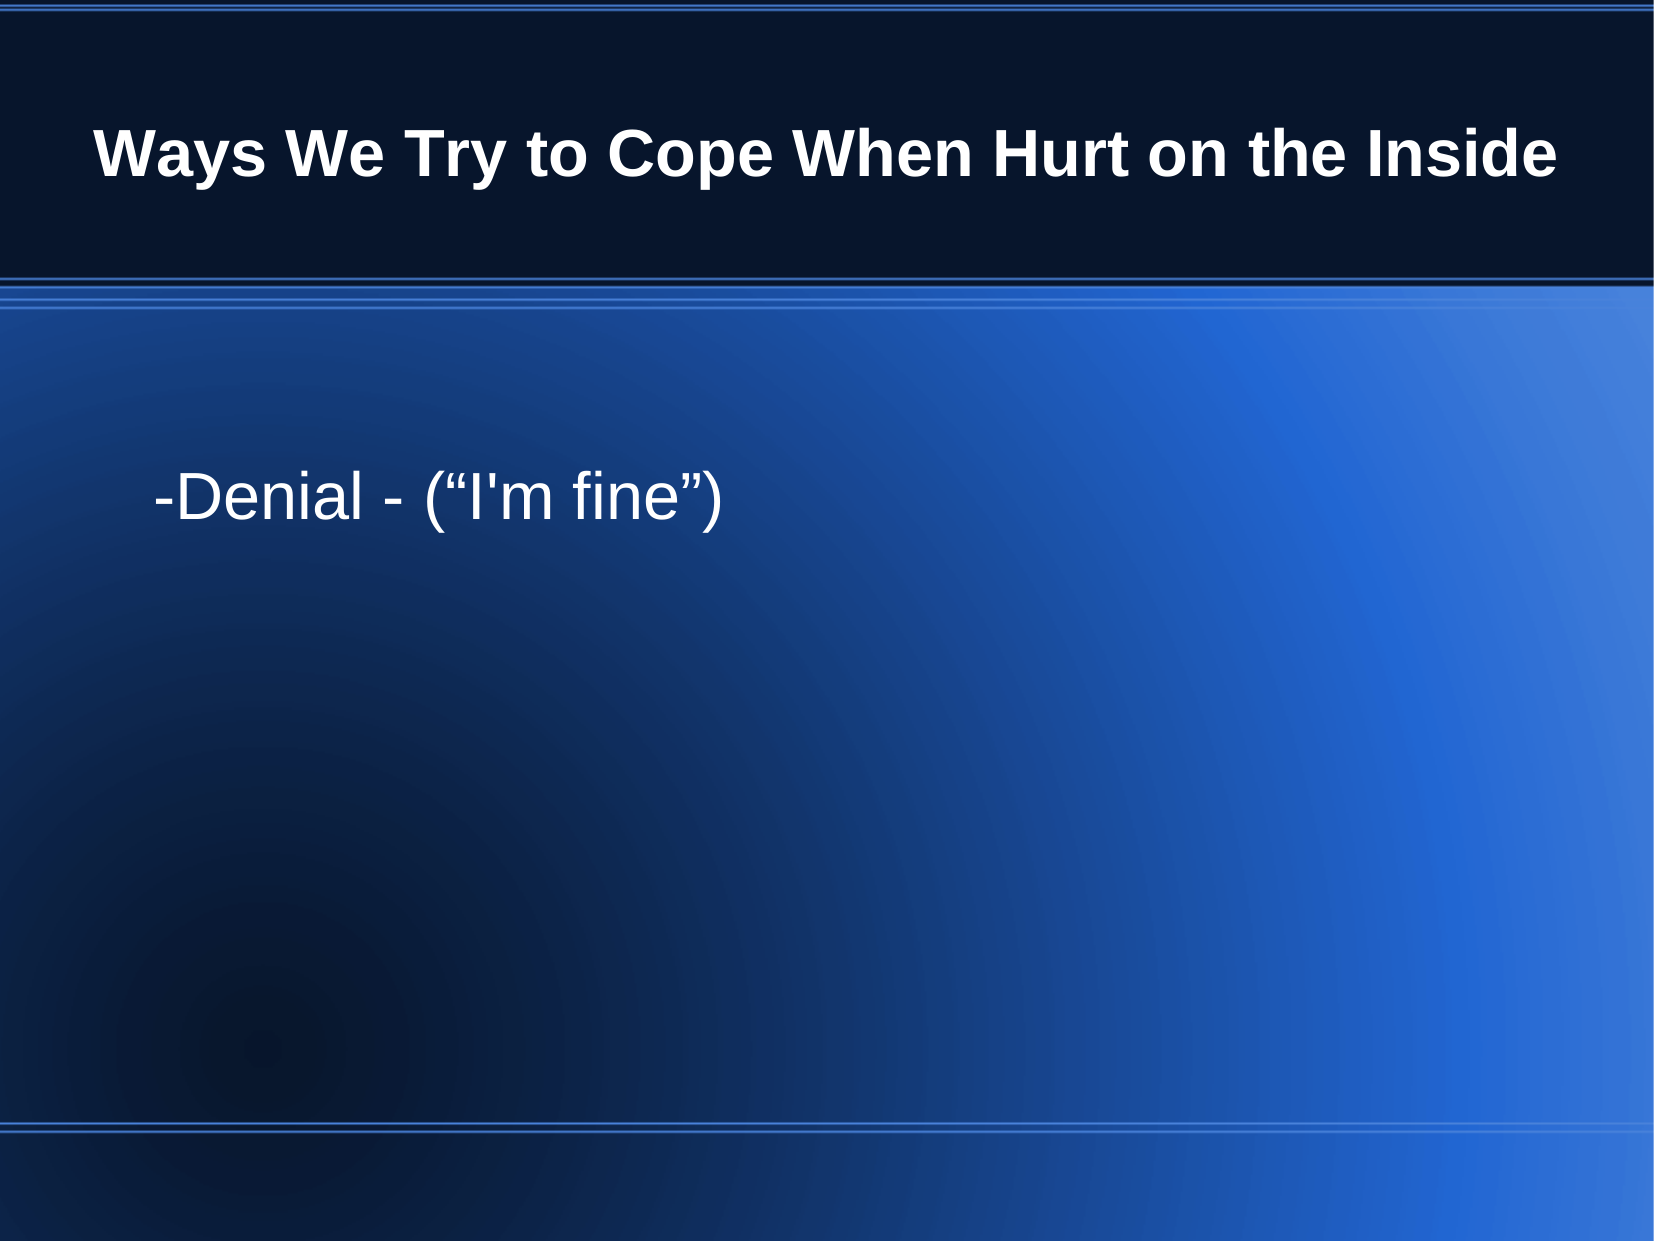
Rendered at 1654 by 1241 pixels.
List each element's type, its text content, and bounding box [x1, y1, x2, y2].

title Ways We Try to Cope When Hurt on the Inside [82, 49, 1571, 257]
list -Denial - (“I'm fine”) [82, 355, 1571, 1058]
picture [0, 0, 1654, 1241]
